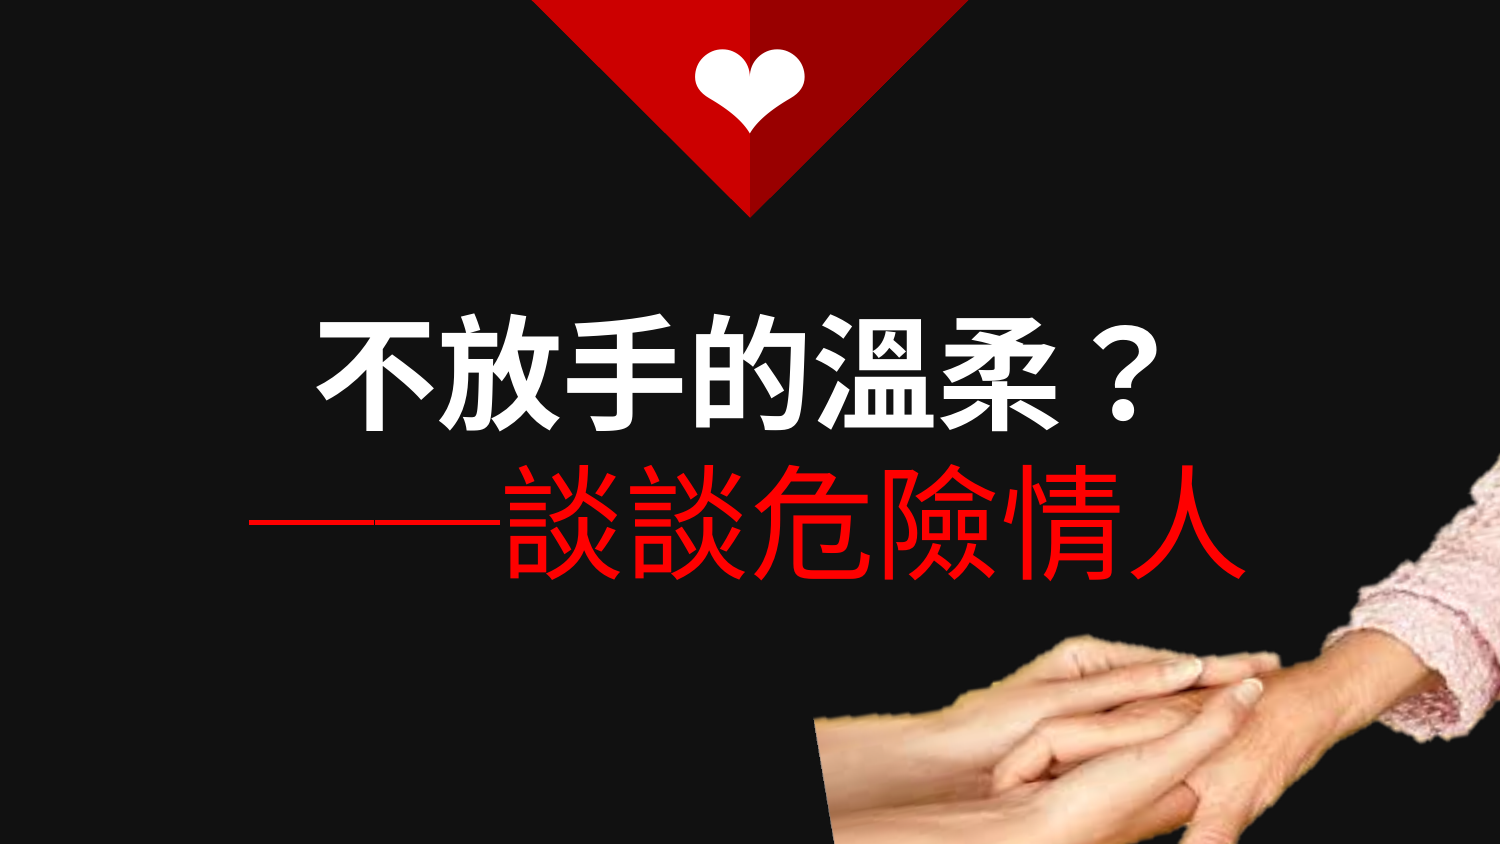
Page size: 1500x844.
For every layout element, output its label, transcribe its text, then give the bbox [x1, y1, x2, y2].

title 不放手的溫柔？ ──談談危險情人 [41, 280, 1459, 647]
picture [781, 409, 1500, 844]
text_box ❤ [672, 0, 827, 186]
